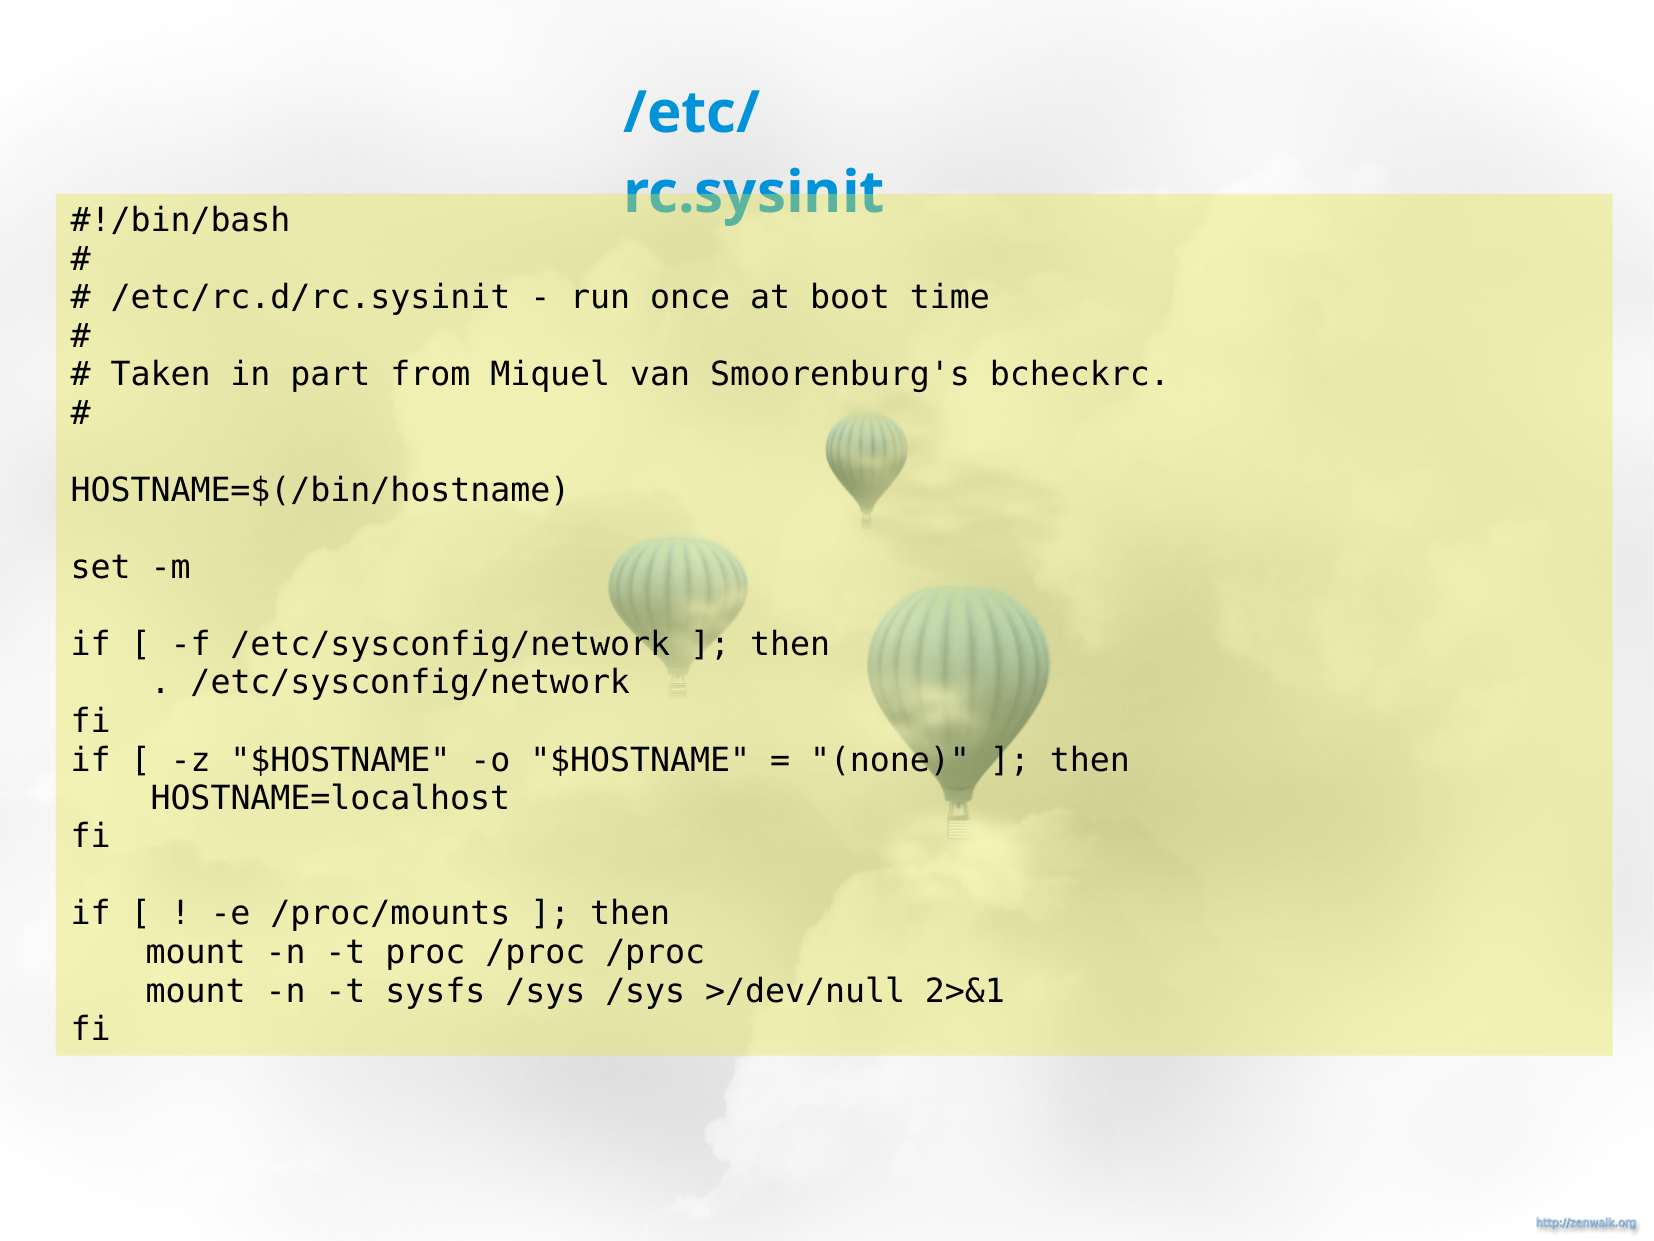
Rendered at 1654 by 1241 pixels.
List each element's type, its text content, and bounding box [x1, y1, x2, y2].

text_box /etc/rc.sysinit [608, 63, 1033, 149]
text_box #!/bin/bash # # /etc/rc.d/rc.sysinit - run once at boot time # # Taken in part from Miquel van Smoorenburg's bcheckrc. # HOSTNAME=$(/bin/hostname) set -m if [ -f /etc/sysconfig/network ]; then . /etc/sysconfig/network fi if [ -z "$HOSTNAME" -o "$HOSTNAME" = "(none)" ]; then HOSTNAME=localhost fi if [ ! -e /proc/mounts ]; then mount -n -t proc /proc /proc mount -n -t sysfs /sys /sys >/dev/null 2>&1 fi [55, 193, 1613, 1056]
